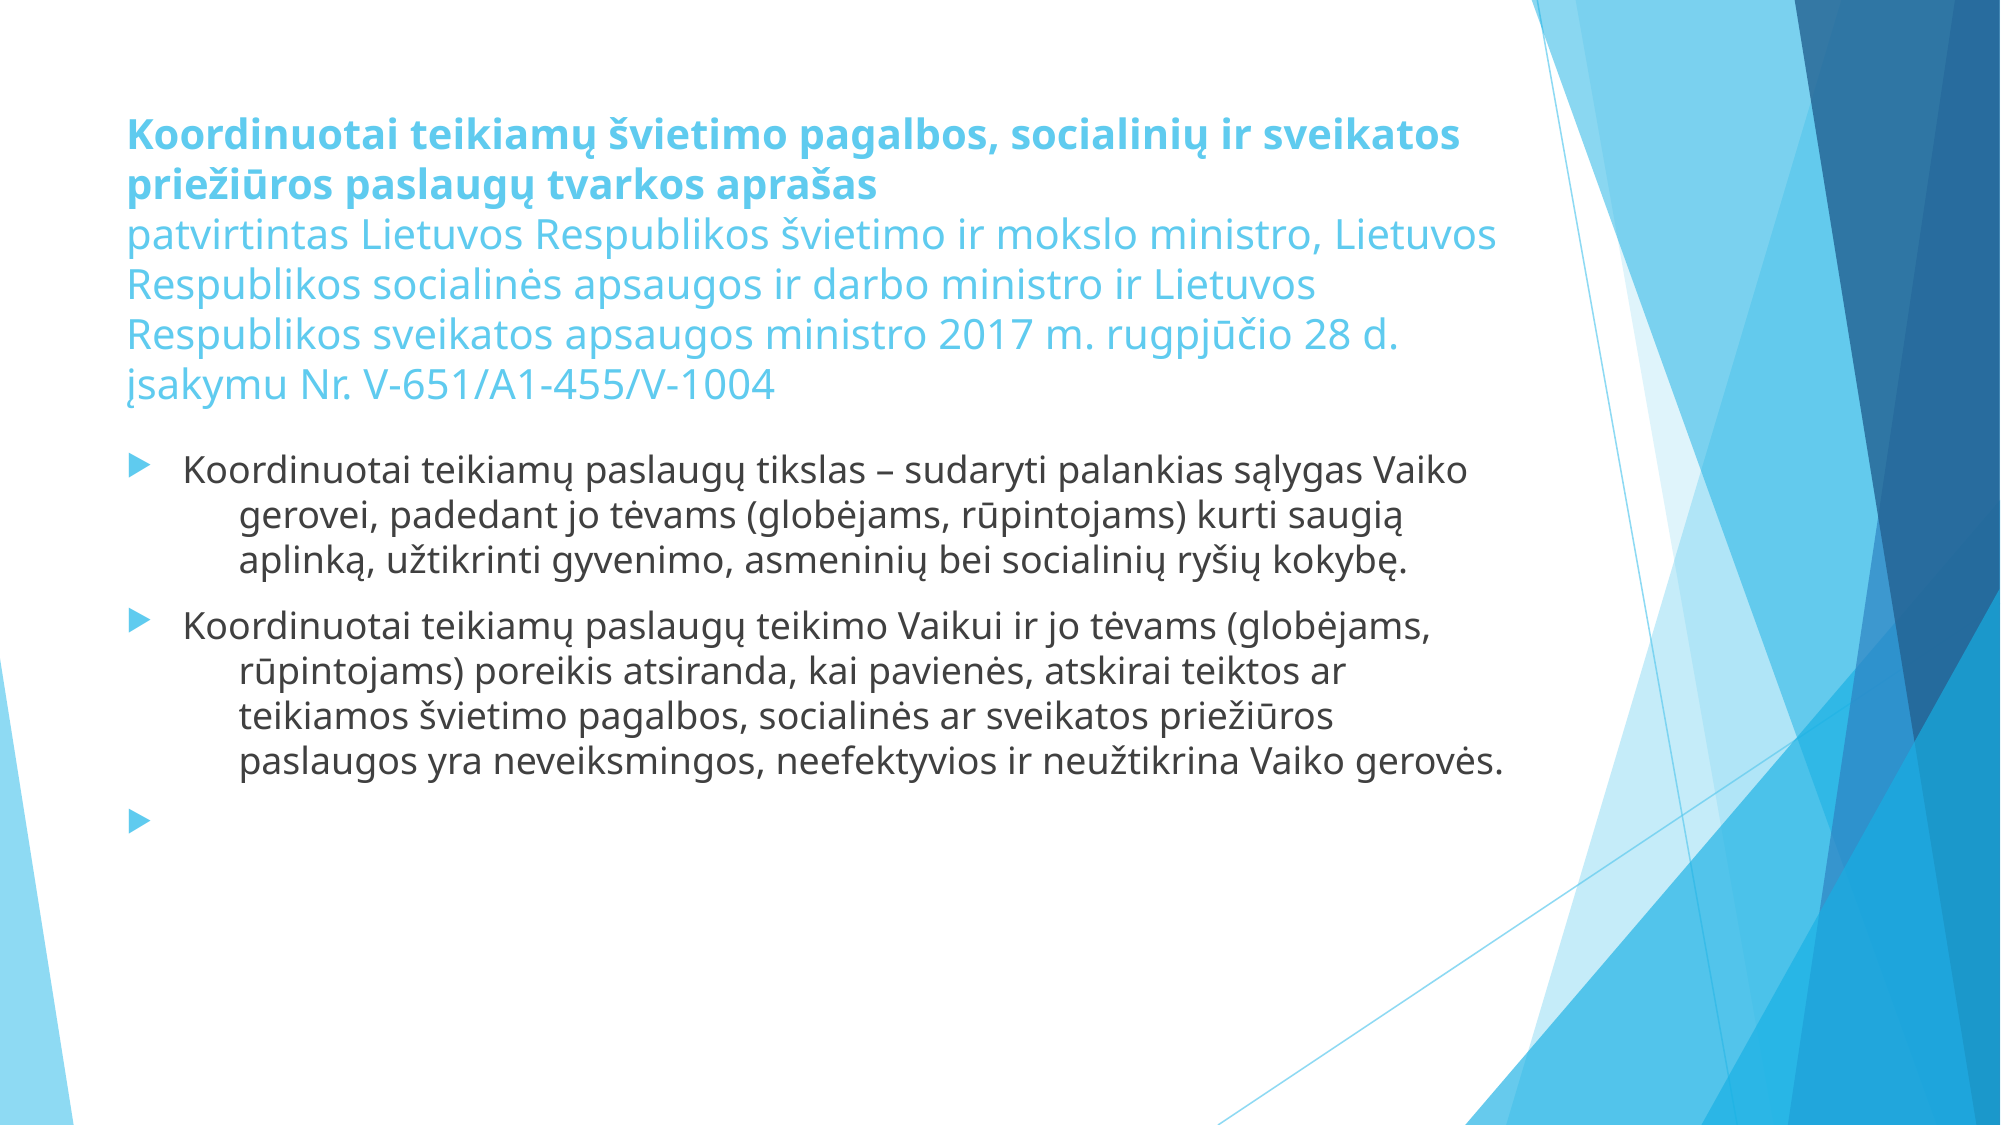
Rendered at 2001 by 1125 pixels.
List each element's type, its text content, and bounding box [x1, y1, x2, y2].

title Koordinuotai teikiamų švietimo pagalbos, socialinių ir sveikatos priežiūros paslaugų tvarkos aprašas patvirtintas Lietuvos Respublikos švietimo ir mokslo ministro, Lietuvos Respublikos socialinės apsaugos ir darbo ministro ir Lietuvos Respublikos sveikatos apsaugos ministro 2017 m. rugpjūčio 28 d. įsakymu Nr. V-651/A1-455/V-1004 [111, 99, 1522, 424]
list Koordinuotai teikiamų paslaugų tikslas – sudaryti palankias sąlygas Vaiko gerovei, padedant jo tėvams (globėjams, rūpintojams) kurti saugią aplinką, užtikrinti gyvenimo, asmeninių bei socialinių ryšių kokybę. Koordinuotai teikiamų paslaugų teikimo Vaikui ir jo tėvams (globėjams, rūpintojams) poreikis atsiranda, kai pavienės, atskirai teiktos ar teikiamos švietimo pagalbos, socialinės ar sveikatos priežiūros paslaugos yra neveiksmingos, neefektyvios ir neužtikrina Vaiko gerovės. [111, 438, 1522, 992]
